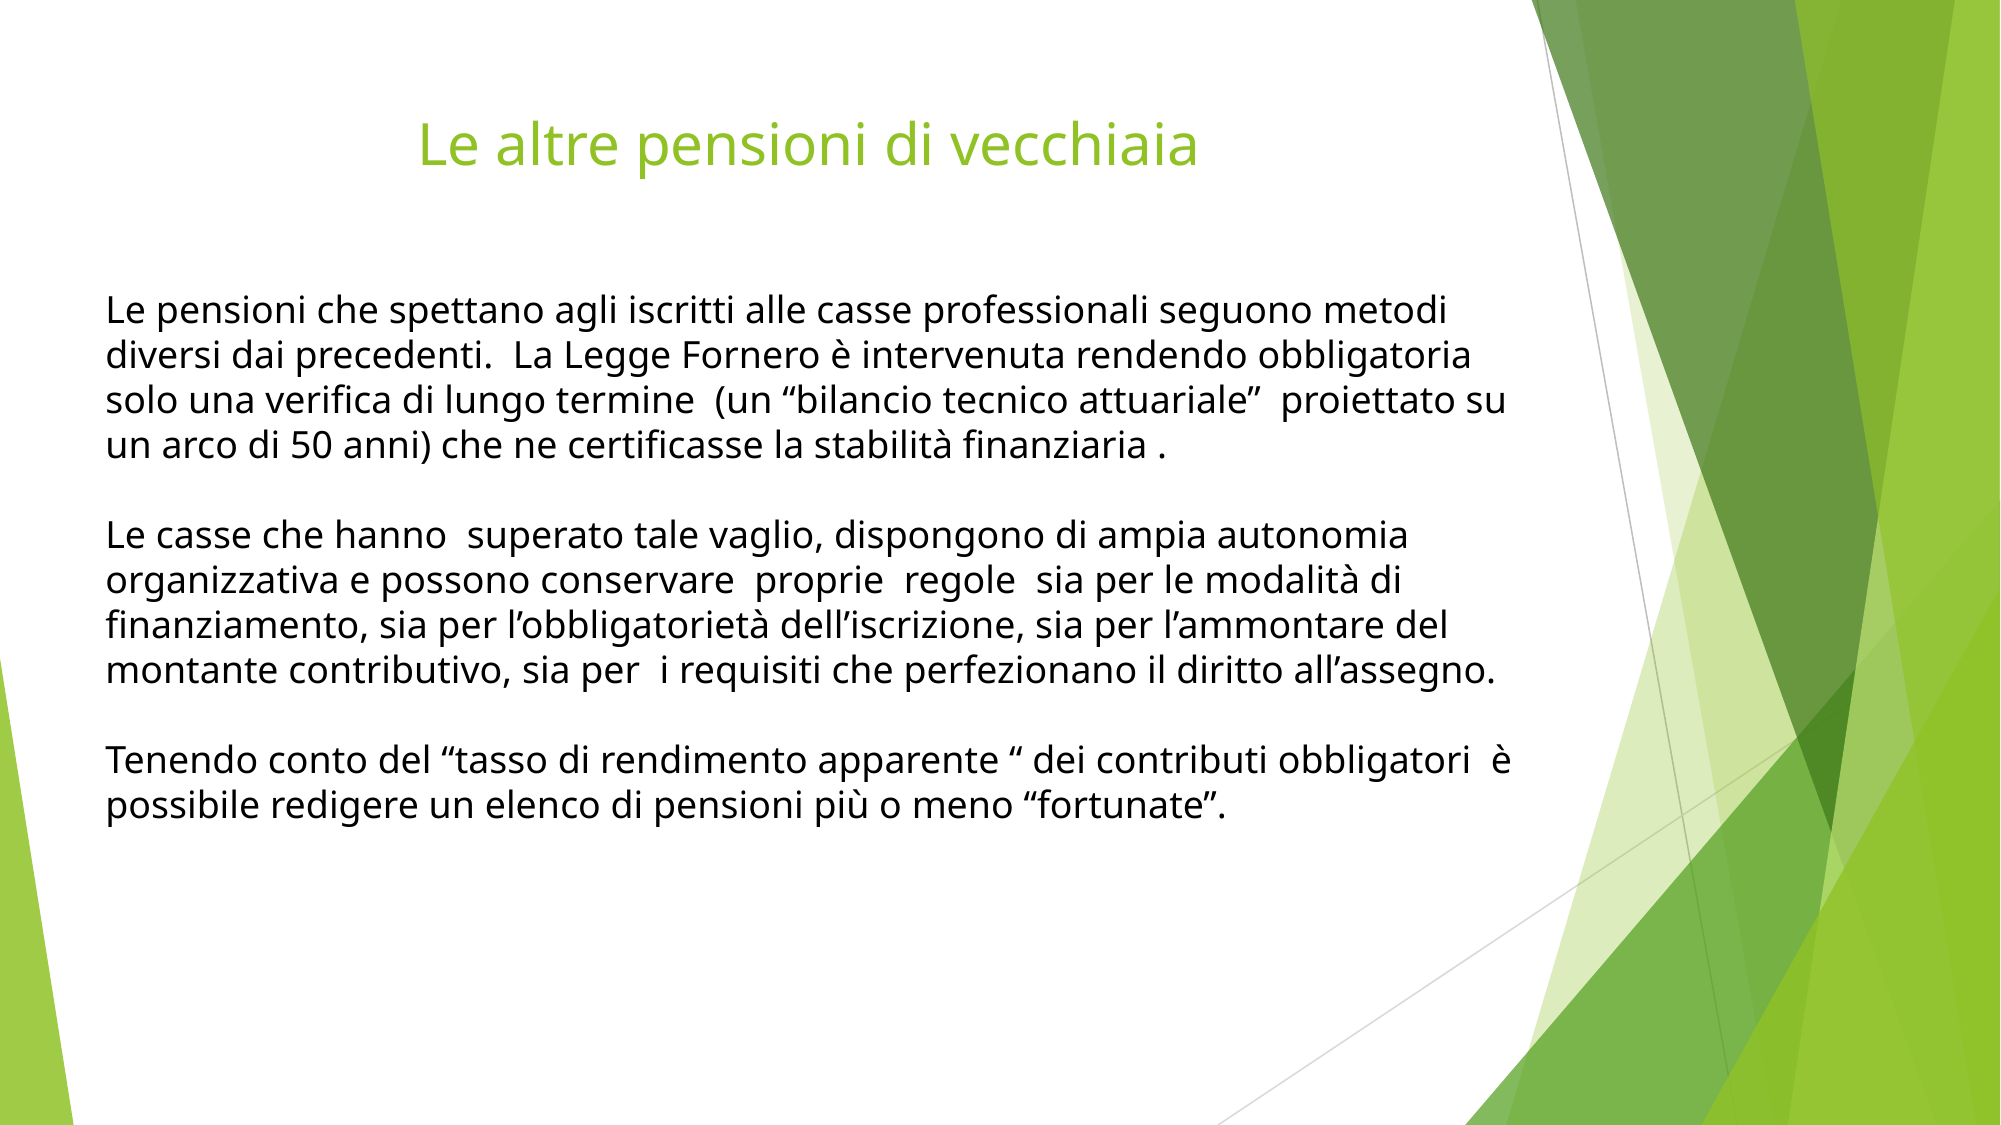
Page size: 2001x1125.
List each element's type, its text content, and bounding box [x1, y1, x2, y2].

title Le pensioni che spettano agli iscritti alle casse professionali seguono metodi diversi dai precedenti. La Legge Fornero è intervenuta rendendo obbligatoria solo una verifica di lungo termine (un “bilancio tecnico attuariale” proiettato su un arco di 50 anni) che ne certificasse la stabilità finanziaria . Le casse che hanno superato tale vaglio, dispongono di ampia autonomia organizzativa e possono conservare proprie regole sia per le modalità di finanziamento, sia per l’obbligatorietà dell’iscrizione, sia per l’ammontare del montante contributivo, sia per i requisiti che perfezionano il diritto all’assegno. Tenendo conto del “tasso di rendimento apparente “ dei contributi obbligatori è possibile redigere un elenco di pensioni più o meno “fortunate”. [90, 278, 1568, 916]
title Le altre pensioni di vecchiaia [111, 99, 1522, 220]
